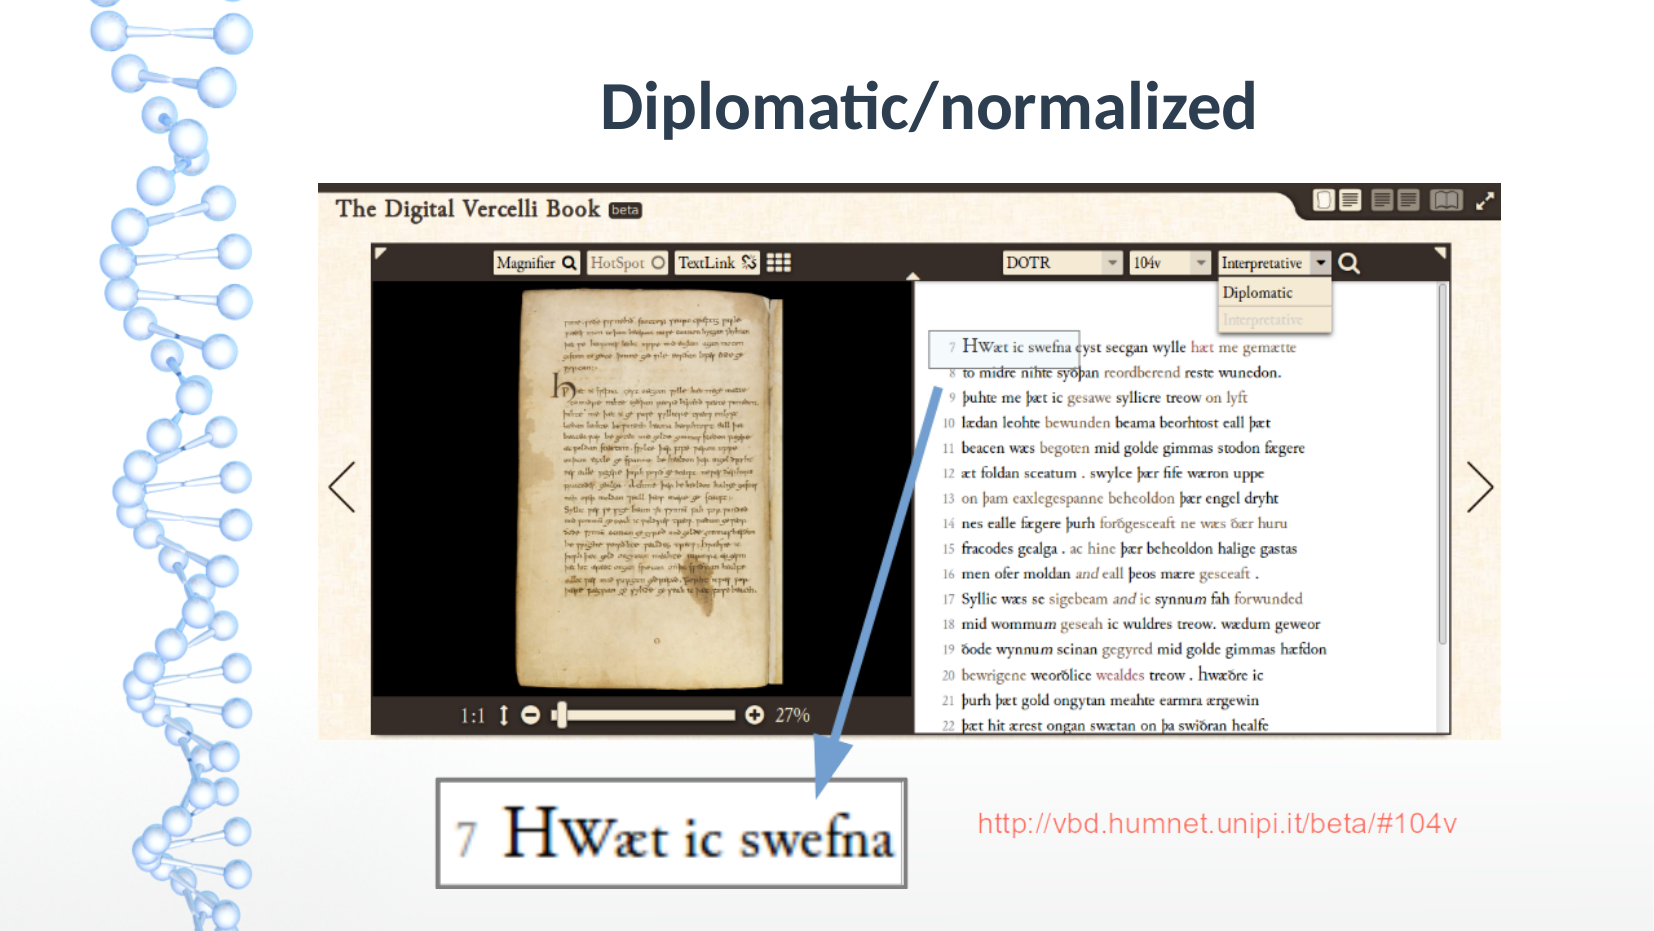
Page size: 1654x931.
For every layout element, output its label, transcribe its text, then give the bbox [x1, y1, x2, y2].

picture [0, 0, 1654, 931]
title Diplomatic/normalized [265, 35, 1595, 189]
